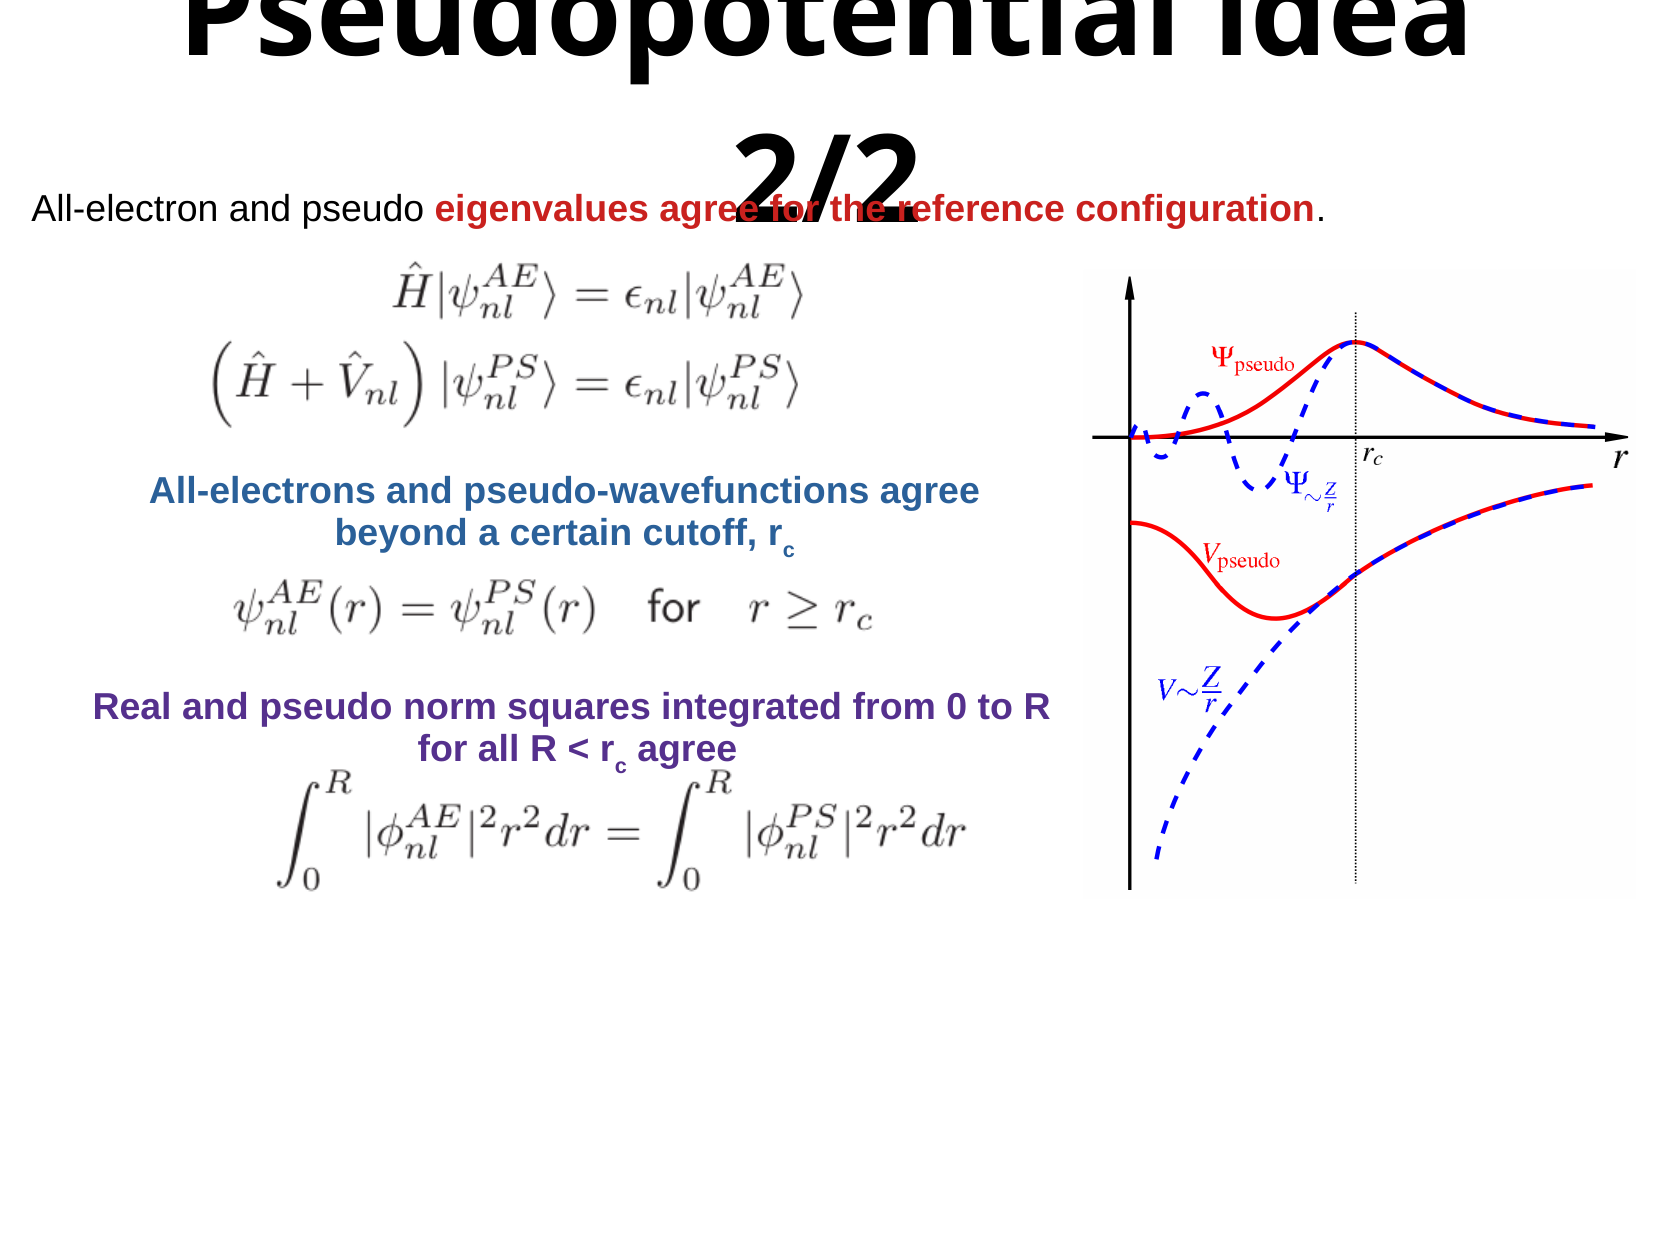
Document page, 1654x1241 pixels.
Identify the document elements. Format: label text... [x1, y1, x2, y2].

picture [1083, 269, 1636, 899]
title Pseudopotential idea 2/2 [82, 18, 1571, 166]
picture [229, 786, 976, 916]
text_box All-electron and pseudo eigenvalues agree for the reference configuration. [6, 180, 1351, 241]
picture [180, 241, 848, 451]
text_box Real and pseudo norm squares integrated from 0 to R for all R < rc agree [14, 678, 1083, 786]
text_box All-electrons and pseudo-wavefunctions agree beyond a certain cutoff, rc [60, 462, 1081, 571]
picture [195, 571, 953, 677]
